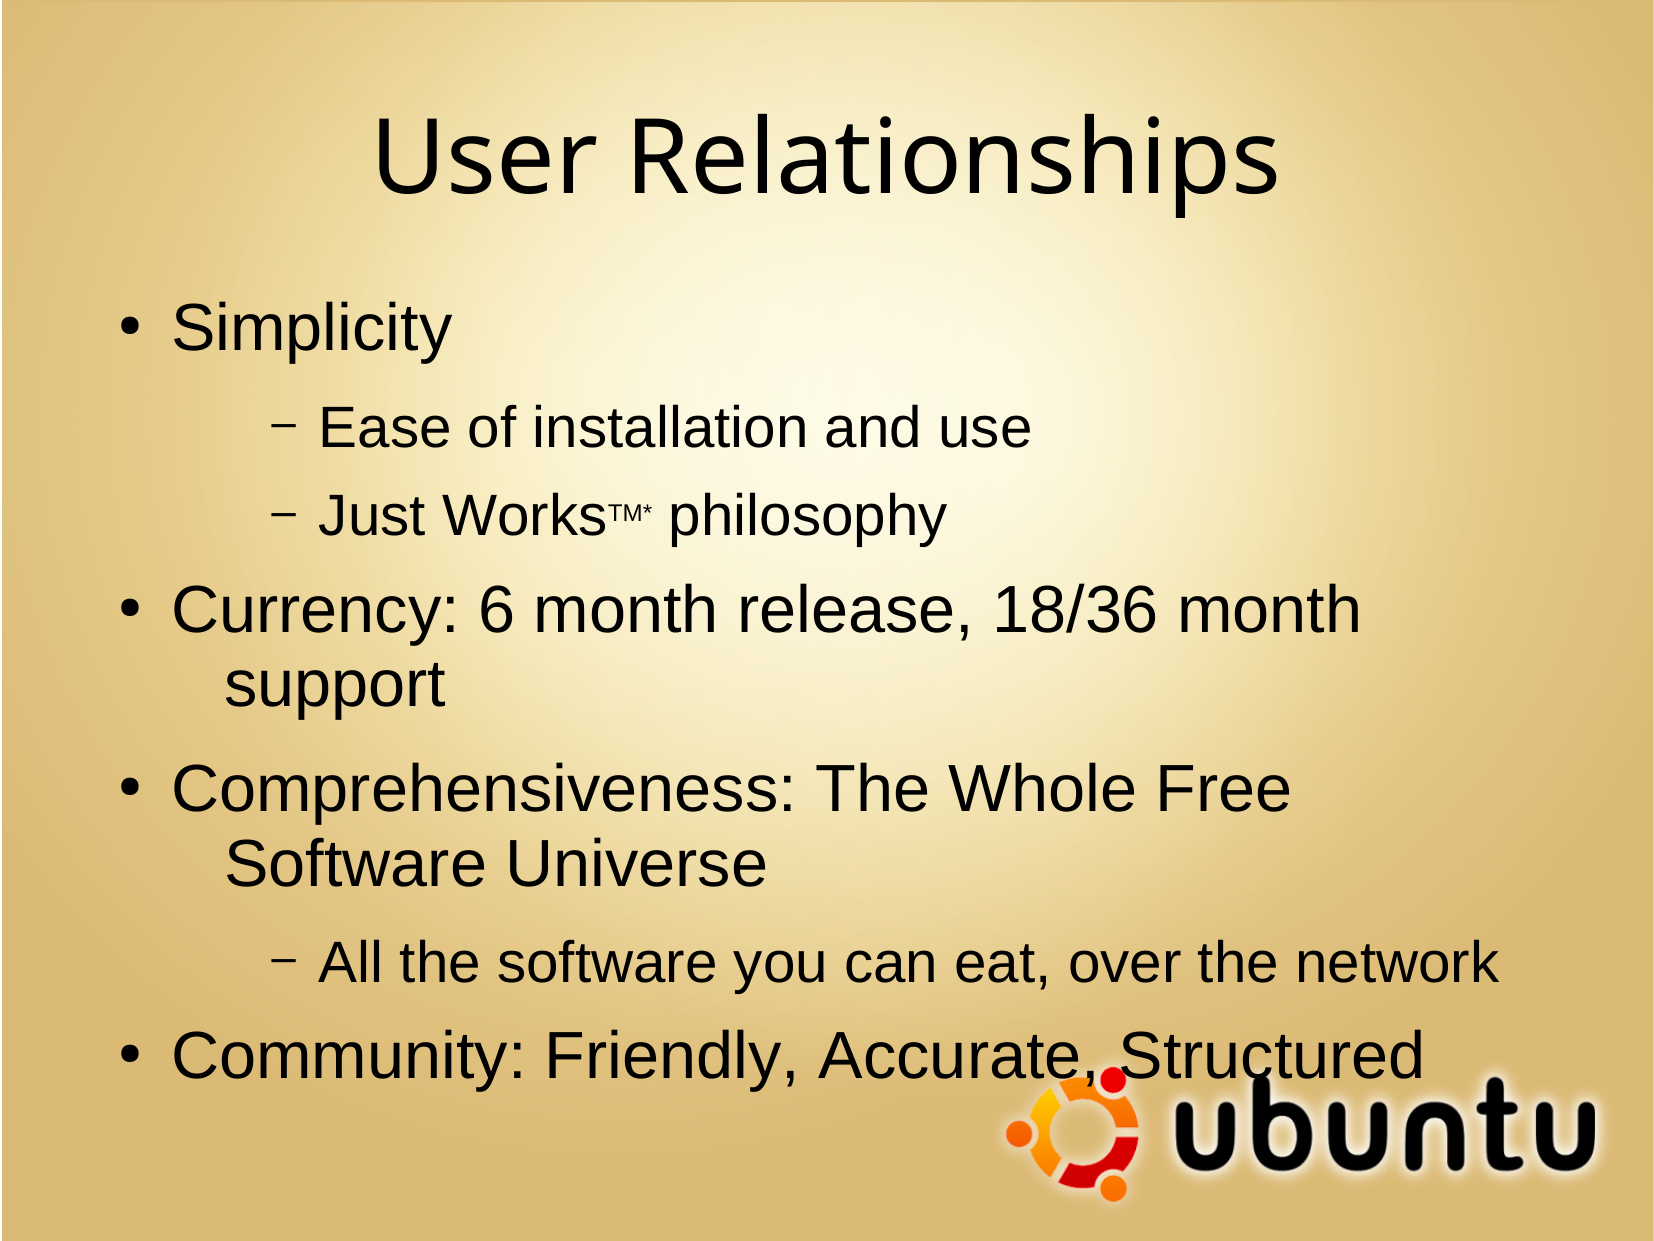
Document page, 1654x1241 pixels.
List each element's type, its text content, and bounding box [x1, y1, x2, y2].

list Simplicity Ease of installation and use Just WorksTM* philosophy Currency: 6 month release, 18/36 month support Comprehensiveness: The Whole Free Software Universe All the software you can eat, over the network Community: Friendly, Accurate, Structured [82, 290, 1571, 1109]
title User Relationships [82, 49, 1571, 257]
picture [2, 0, 1654, 1241]
